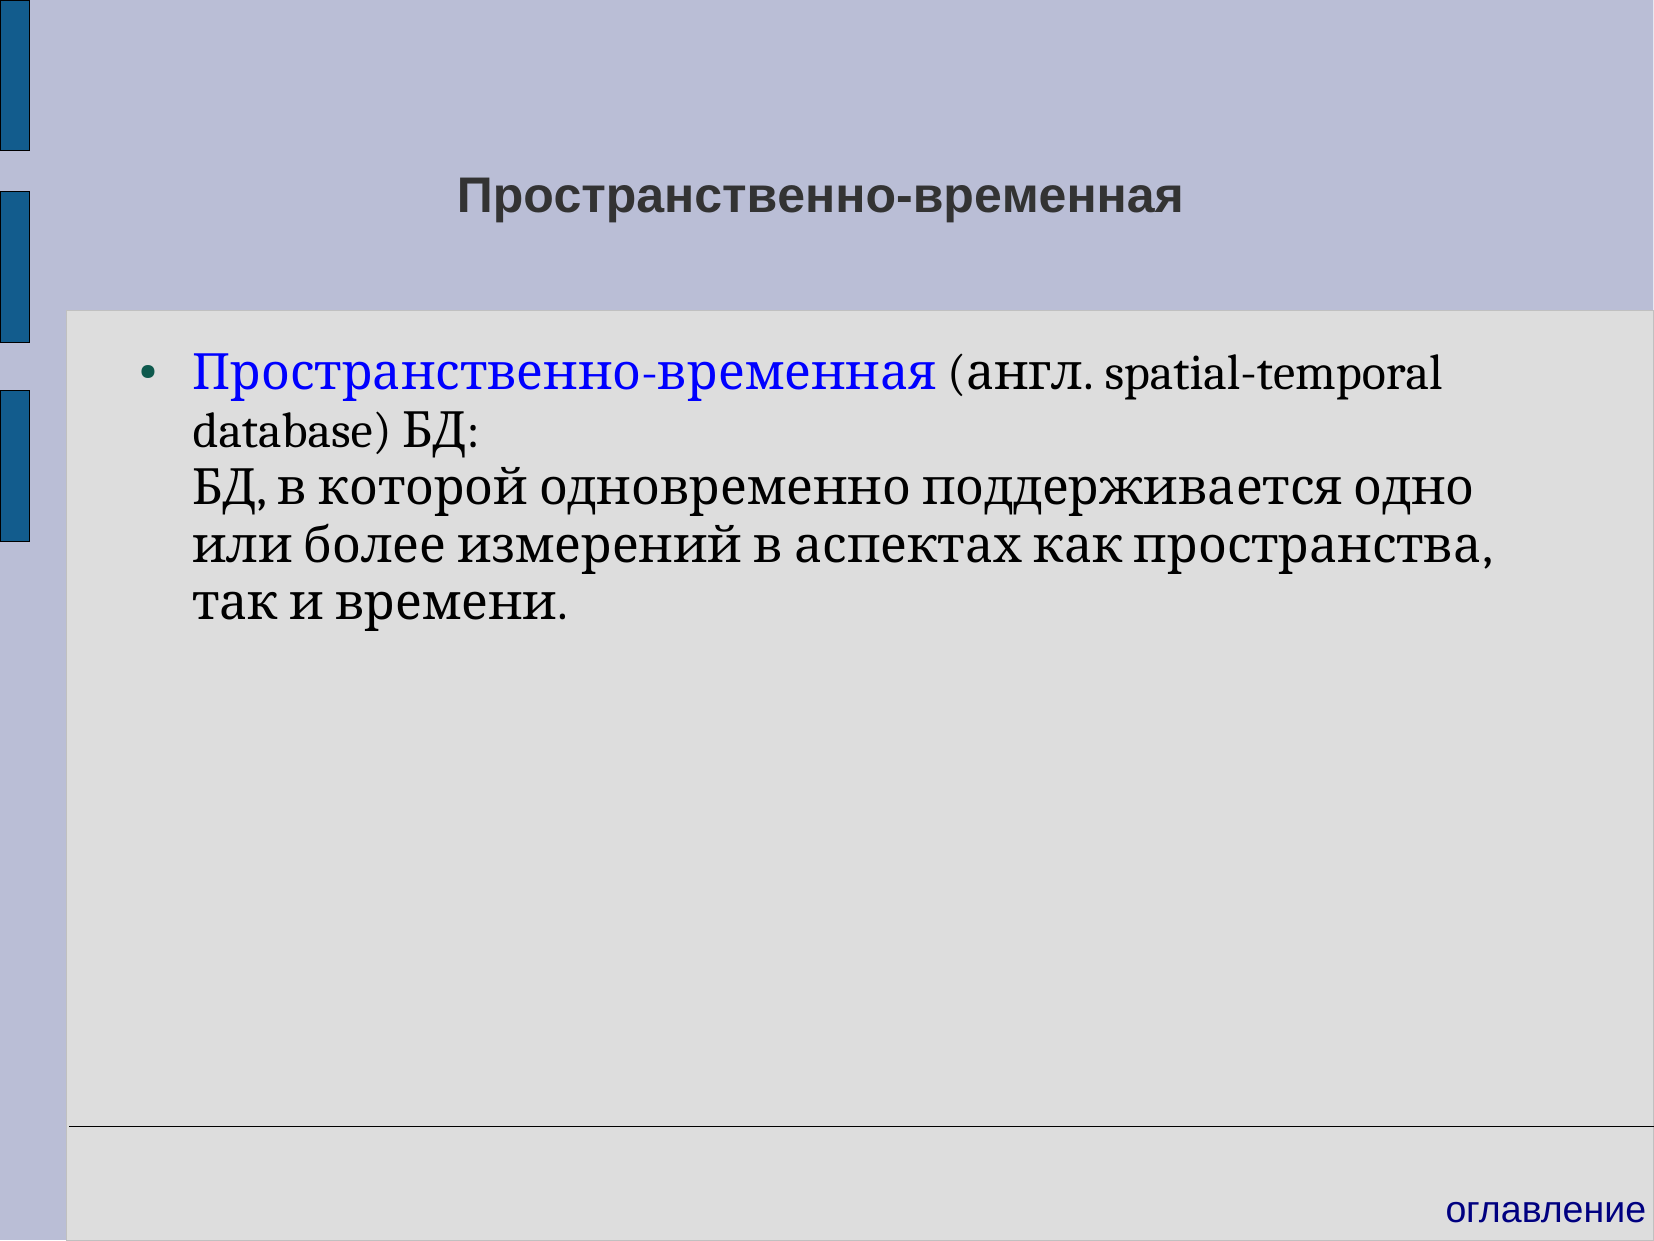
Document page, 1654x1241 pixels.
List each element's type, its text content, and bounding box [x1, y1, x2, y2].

text_box оглавление [1430, 1181, 1654, 1241]
list Пространственно-временная (англ. spatial-temporal database) БД: БД, в которой одновременно поддерживается одно или более измерений в аспектах как пространства, так и времени. [121, 344, 1534, 1126]
title Пространственно-временная [121, 91, 1534, 299]
